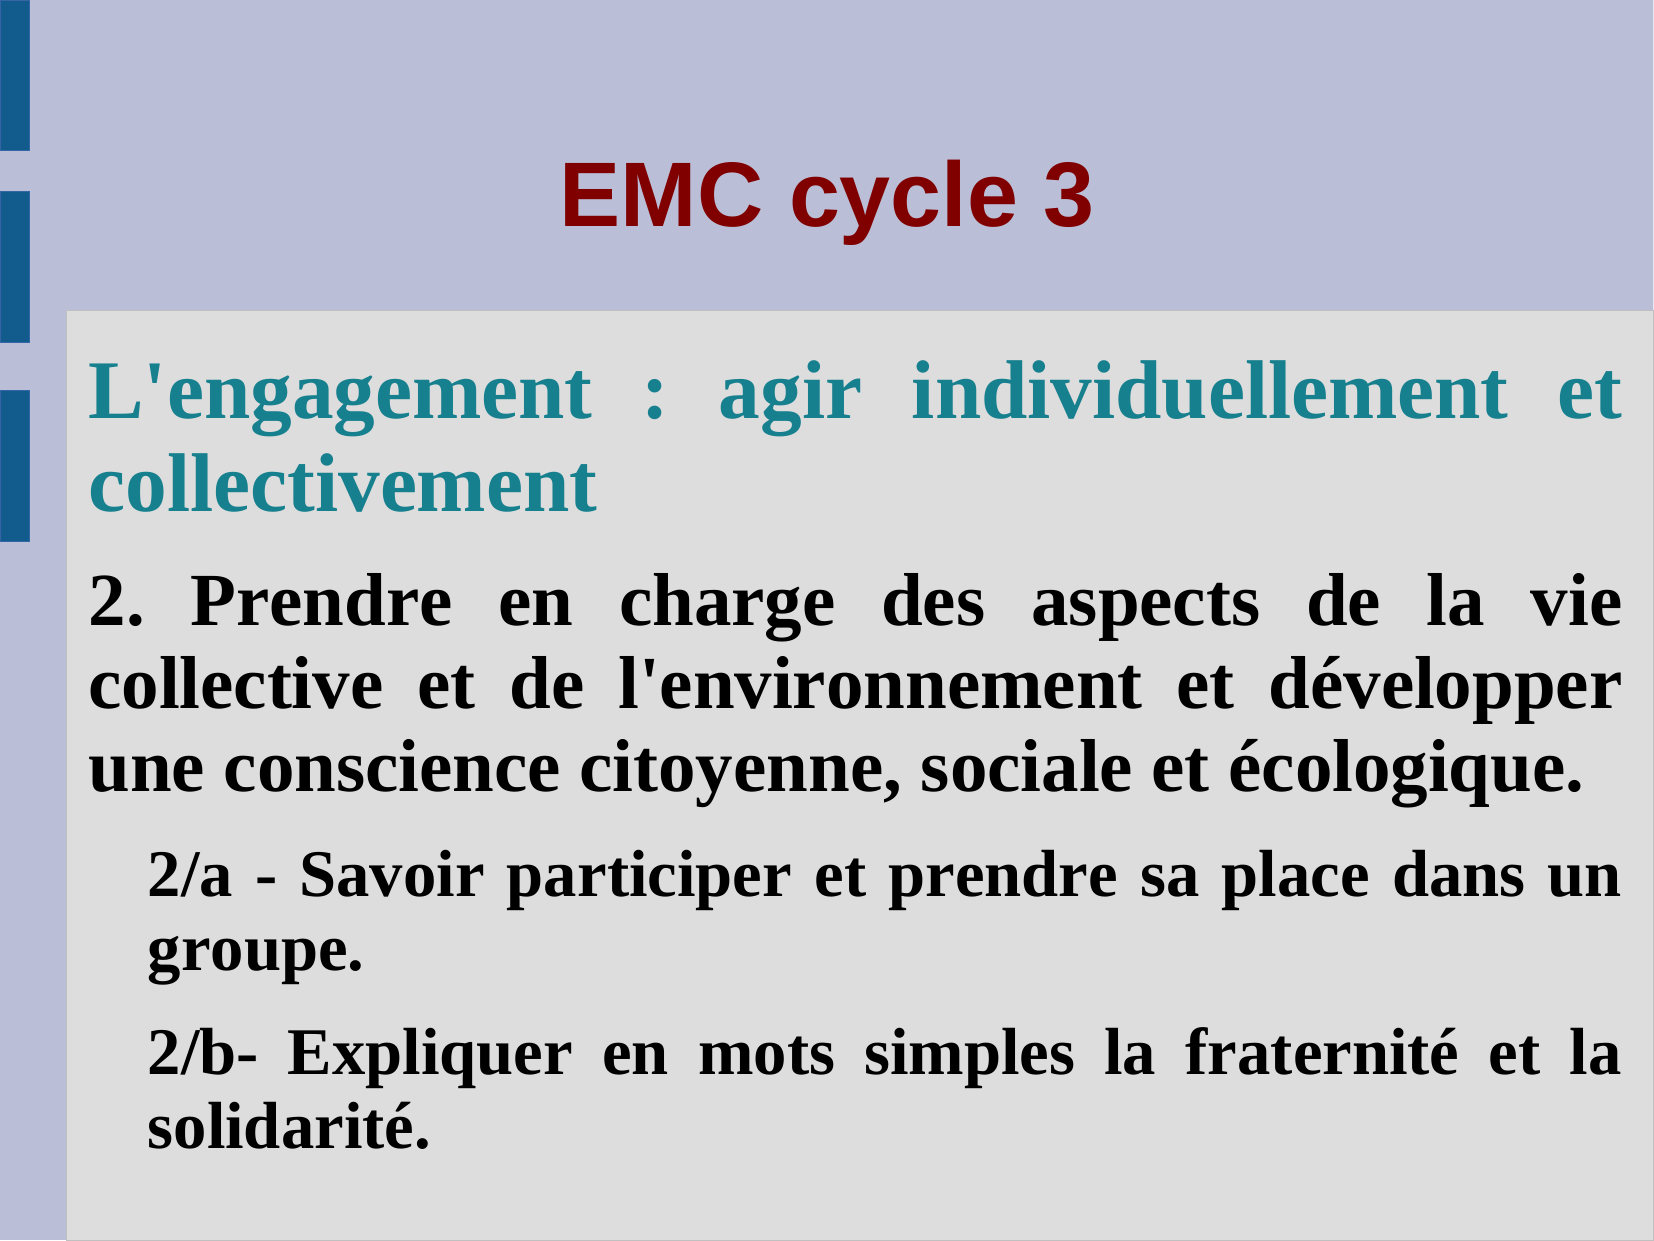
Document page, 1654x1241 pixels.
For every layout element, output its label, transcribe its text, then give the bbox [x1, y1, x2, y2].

title EMC cycle 3 [121, 91, 1534, 299]
list L'engagement : agir individuellement et collectivement 2. Prendre en charge des aspects de la vie collective et de l'environnement et développer une conscience citoyenne, sociale et écologique. 2/a - Savoir participer et prendre sa place dans un groupe. 2/b- Expliquer en mots simples la fraternité et la solidarité. [88, 344, 1625, 1211]
